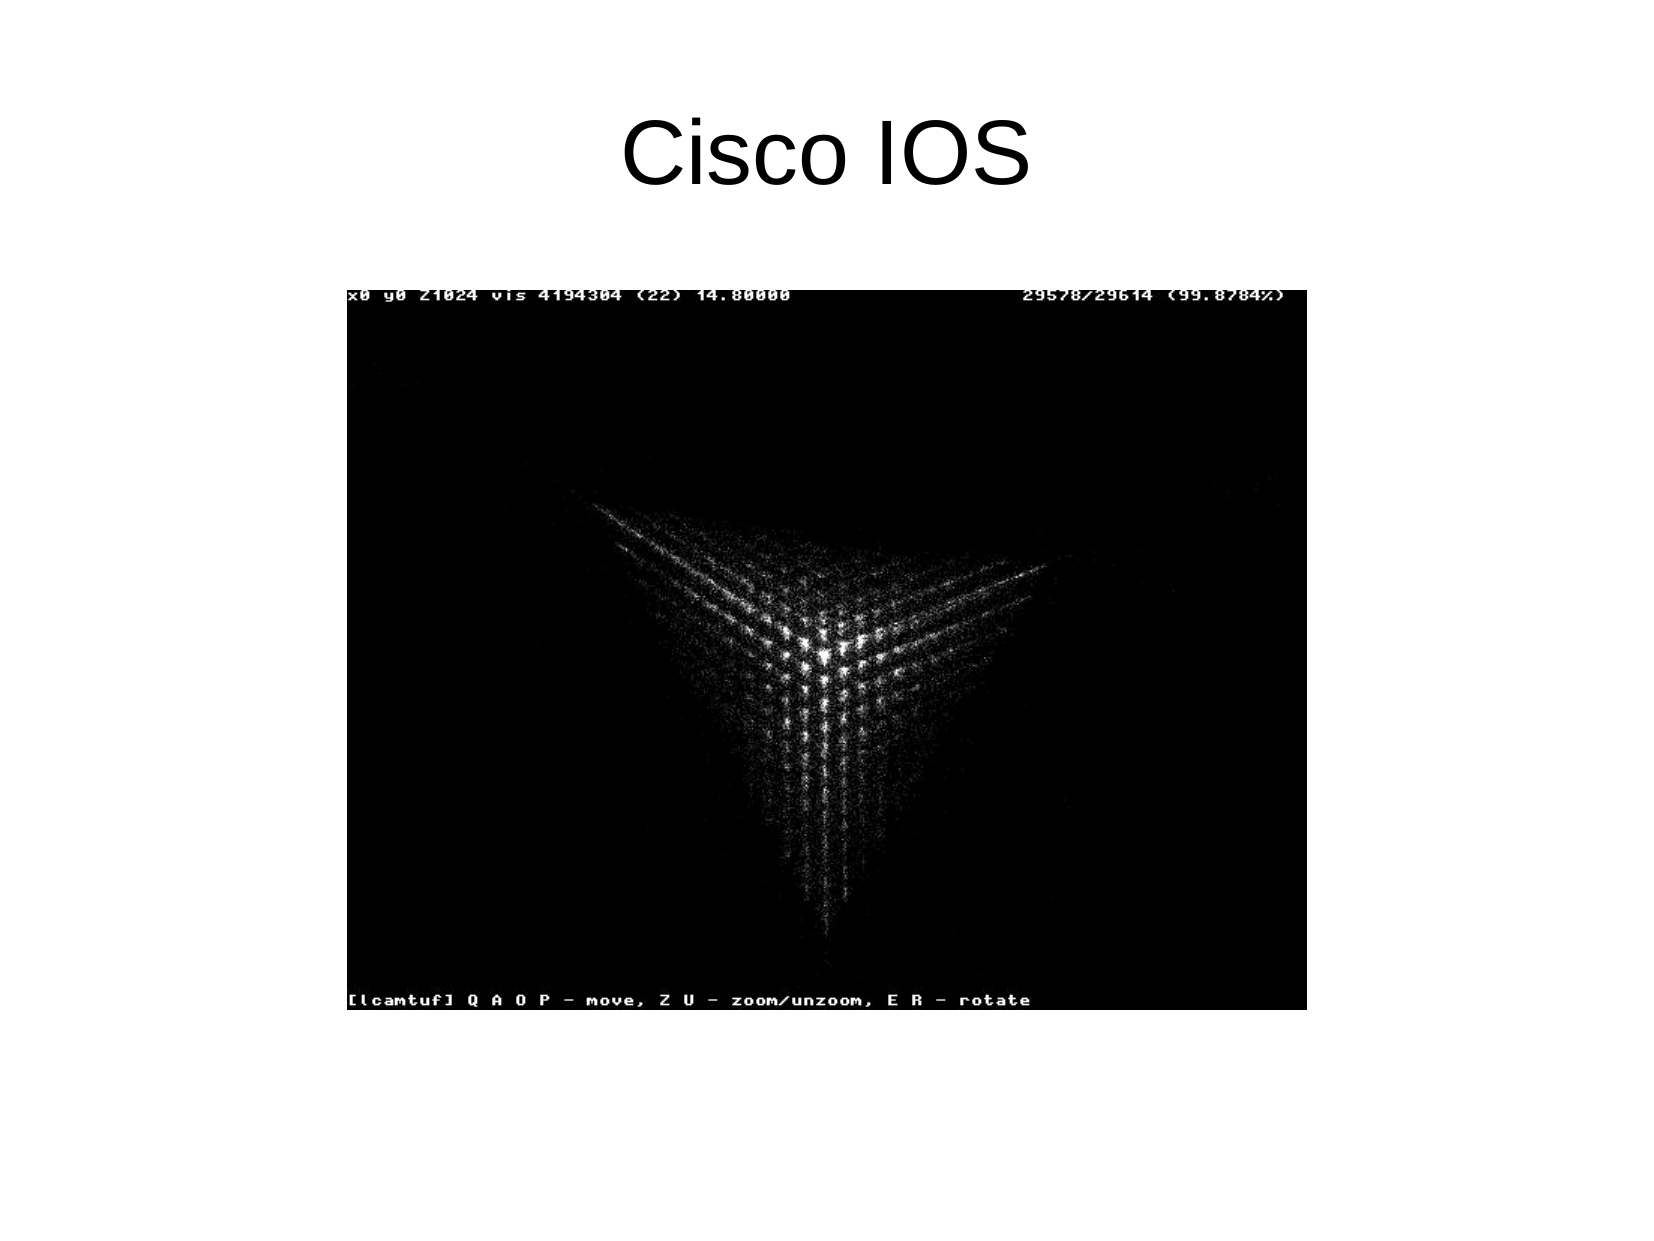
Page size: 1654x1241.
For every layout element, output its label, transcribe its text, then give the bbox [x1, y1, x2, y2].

picture [347, 290, 1307, 1010]
title Cisco IOS [82, 49, 1571, 257]
